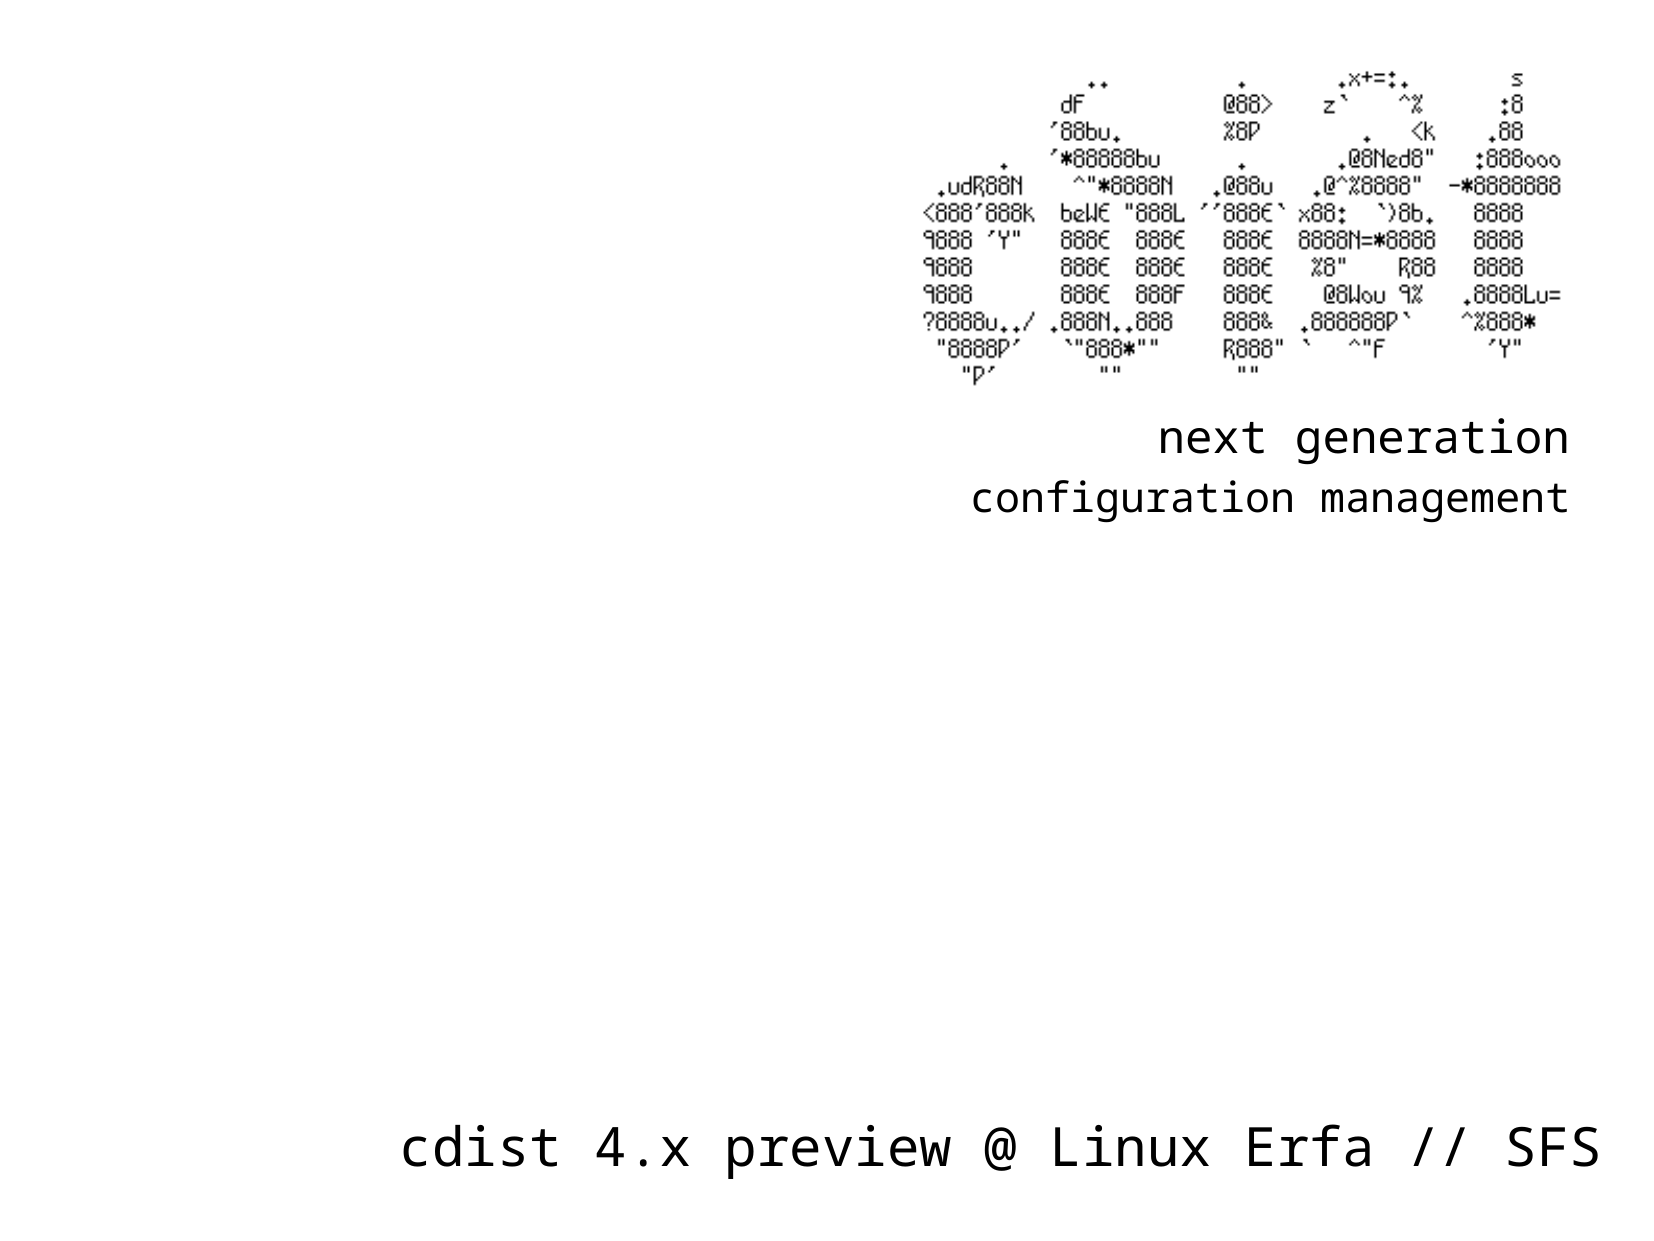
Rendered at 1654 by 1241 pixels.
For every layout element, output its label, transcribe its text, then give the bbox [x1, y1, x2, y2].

text_box next generation configuration management [646, 395, 1571, 534]
subtitle cdist 4.x preview @ Linux Erfa // SFS [147, 1097, 1603, 1194]
picture [920, 49, 1571, 395]
